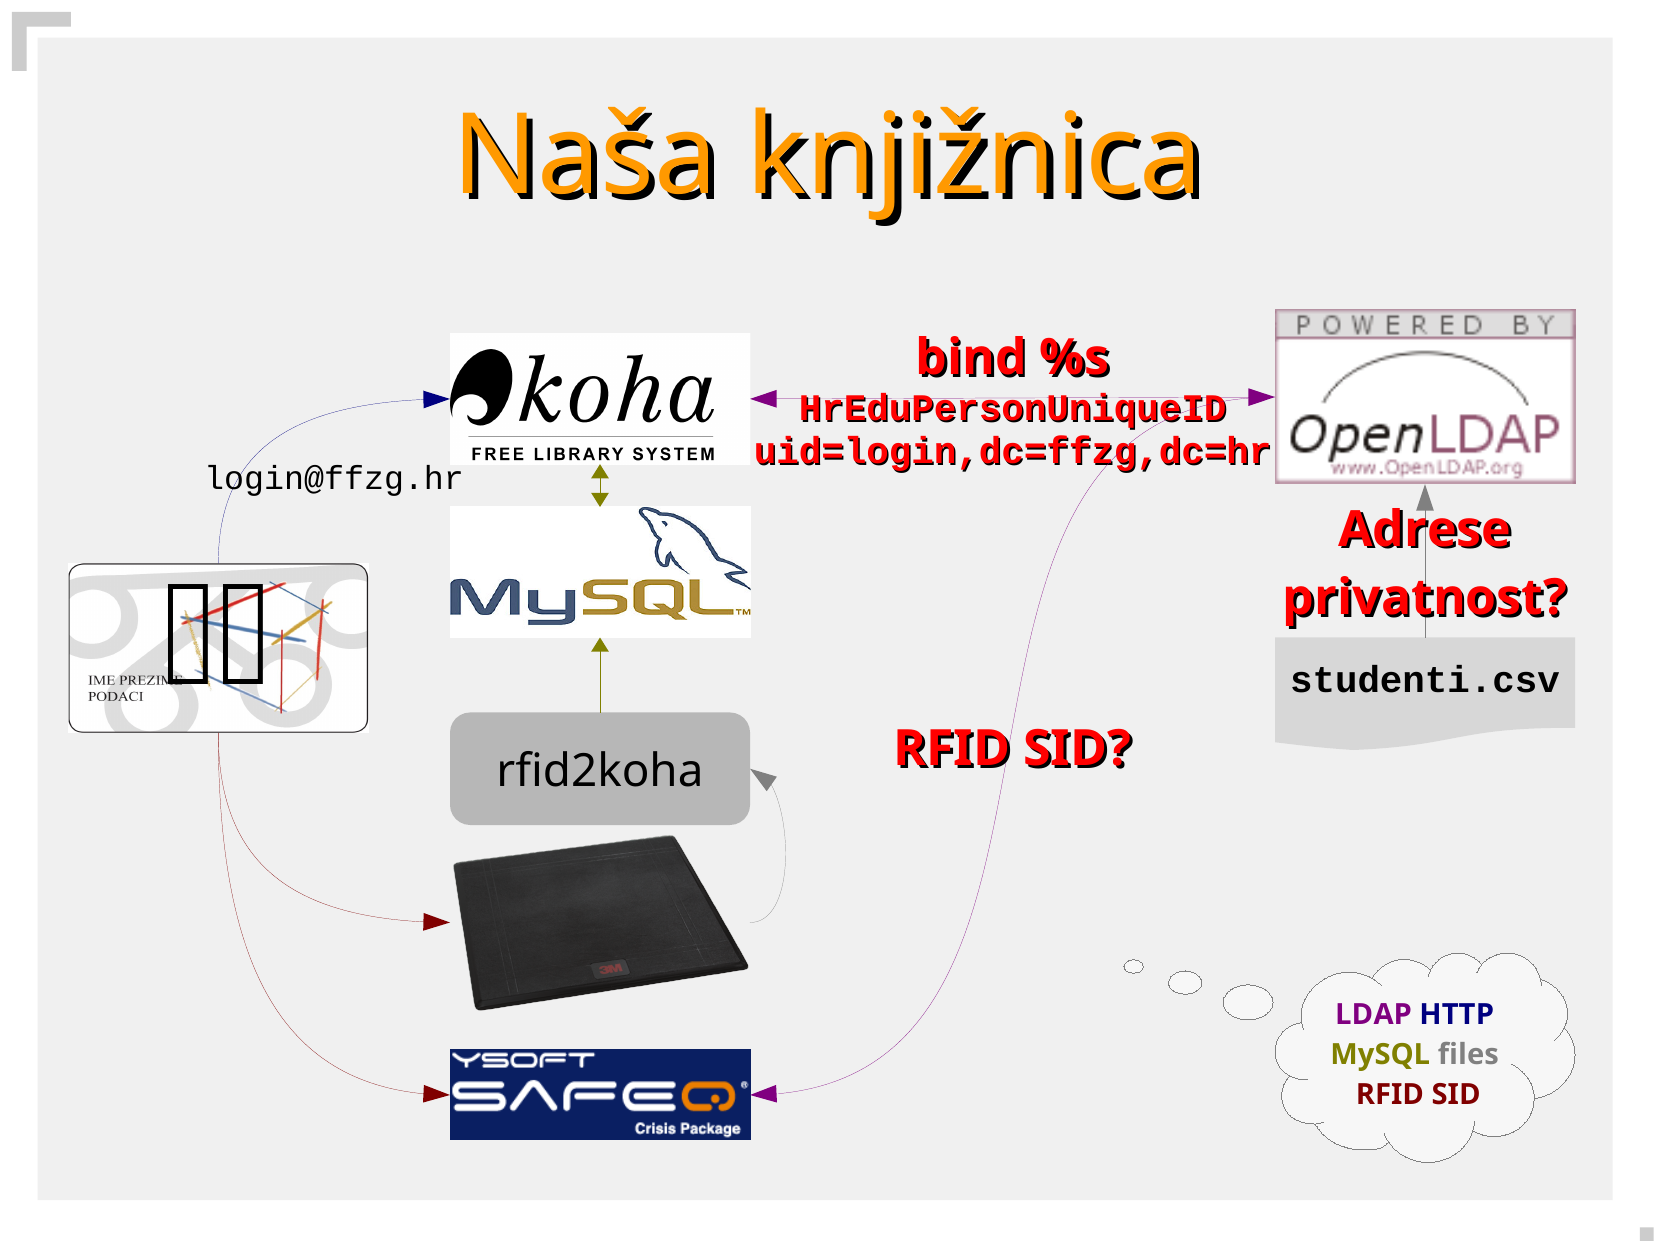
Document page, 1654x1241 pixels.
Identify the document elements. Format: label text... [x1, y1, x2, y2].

text_box LDAP HTTP MySQL files RFID SID [1223, 984, 1274, 1020]
text_box LDAP HTTP MySQL files RFID SID [1168, 970, 1202, 995]
picture [450, 506, 751, 638]
picture [1275, 309, 1576, 485]
picture [68, 563, 369, 733]
title Naša knjižnica [121, 46, 1534, 254]
picture [450, 333, 751, 465]
picture [450, 832, 751, 1013]
text_box studenti.csv [1275, 637, 1576, 751]
text_box rfid2koha [450, 712, 751, 826]
text_box LDAP HTTP MySQL files RFID SID [1275, 953, 1576, 1163]
picture [450, 1049, 751, 1141]
